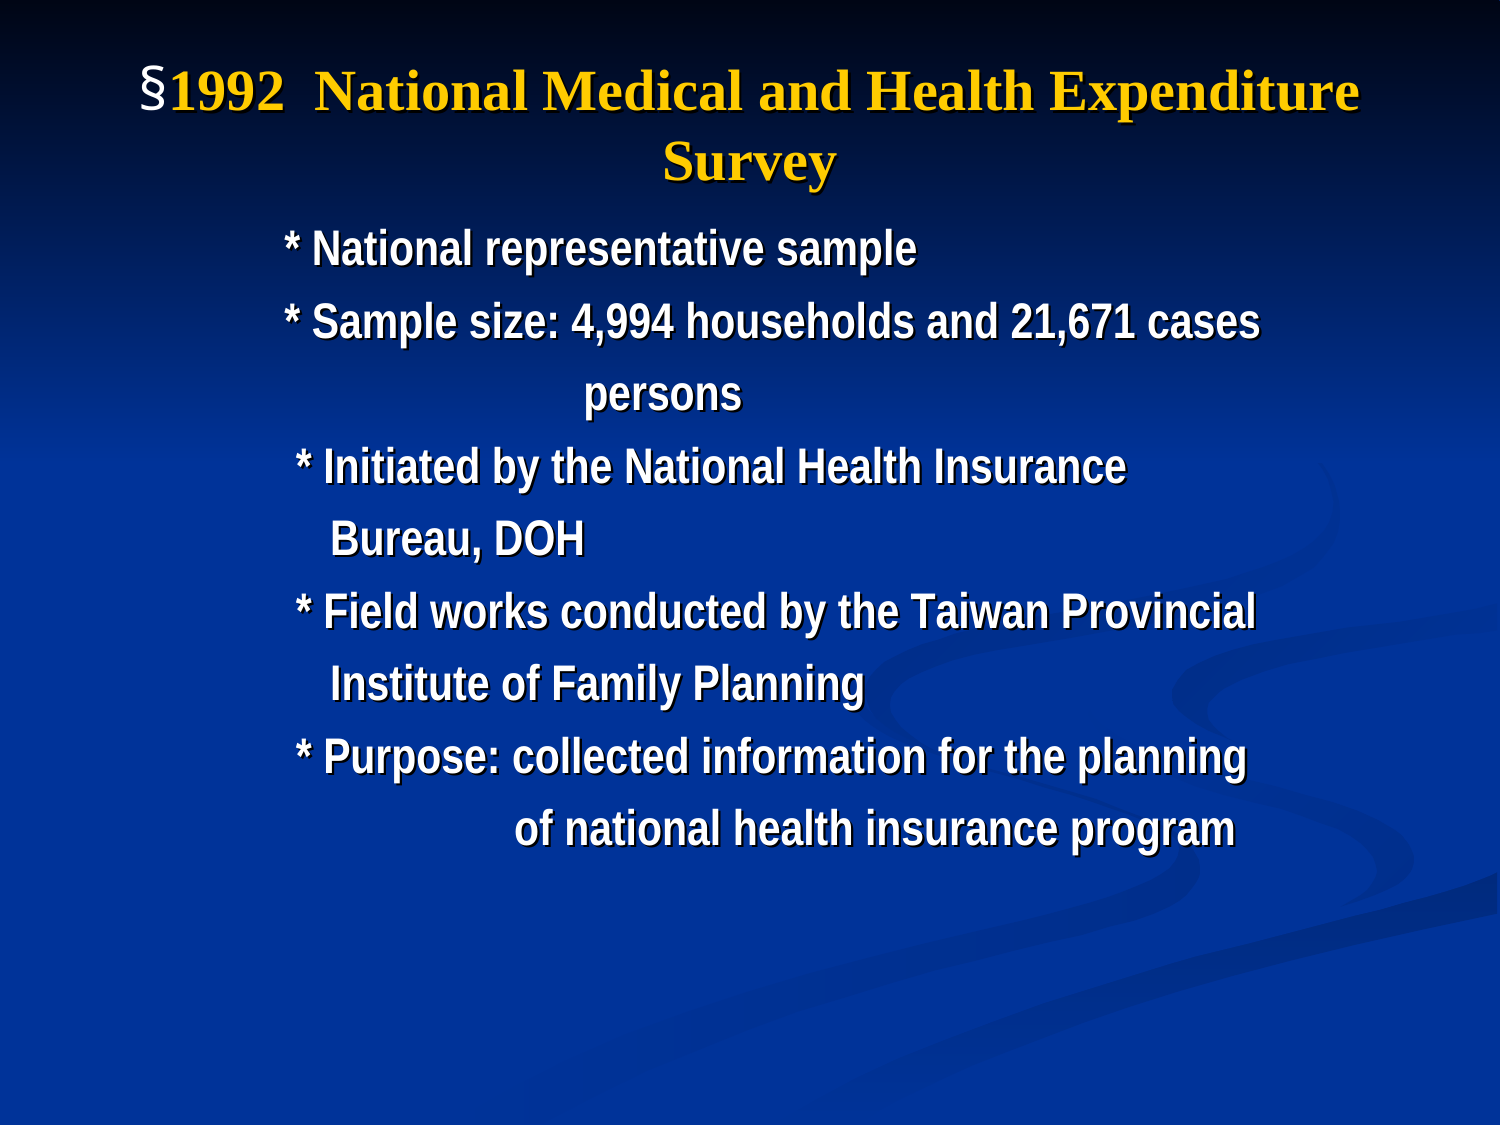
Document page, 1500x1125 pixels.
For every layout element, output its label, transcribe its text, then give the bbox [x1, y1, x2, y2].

title 1992 National Medical and Health Expenditure Survey [75, 45, 1426, 185]
list * National representative sample * Sample size: 4,994 households and 21,671 cases persons * Initiated by the National Health Insurance Bureau, DOH * Field works conducted by the Taiwan Provincial Institute of Family Planning * Purpose: collected information for the planning of national health insurance program [75, 208, 1426, 1005]
